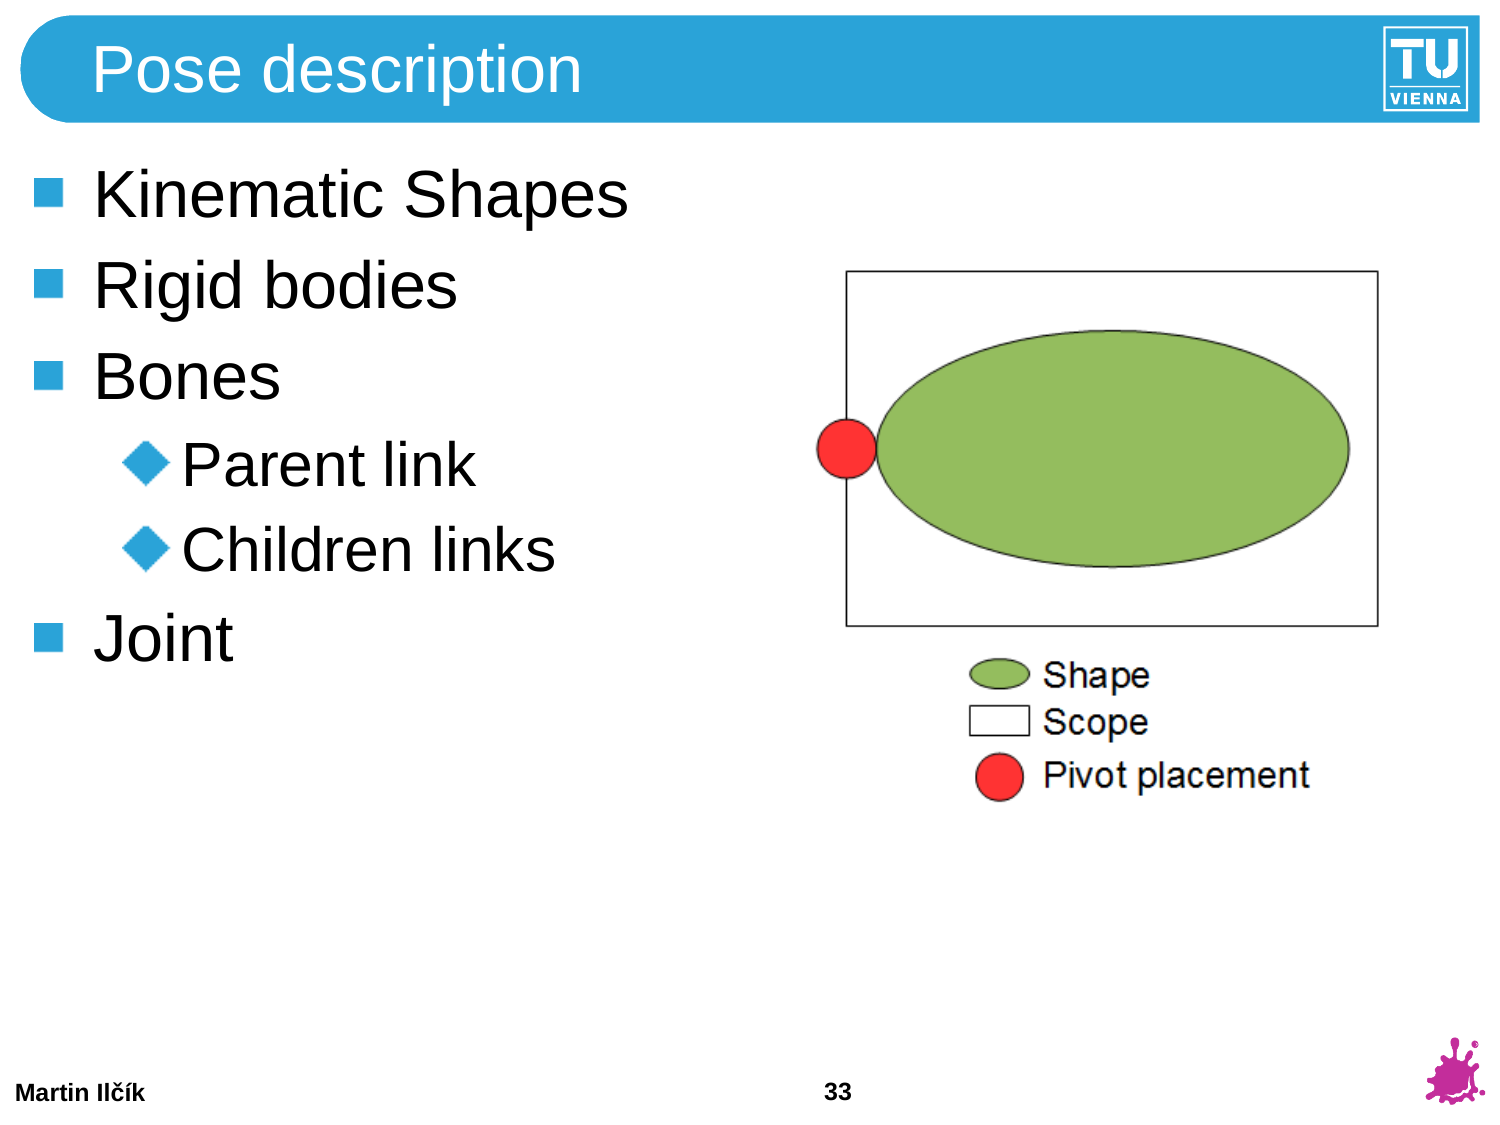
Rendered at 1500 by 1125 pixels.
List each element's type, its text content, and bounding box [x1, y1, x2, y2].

text_box Martin Ilčík [0, 1068, 617, 1117]
list Kinematic Shapes Rigid bodies Bones Parent link Children links Joint [19, 148, 1481, 1047]
text_box 43 [749, 1067, 927, 1117]
title Pose description [76, 7, 1350, 132]
